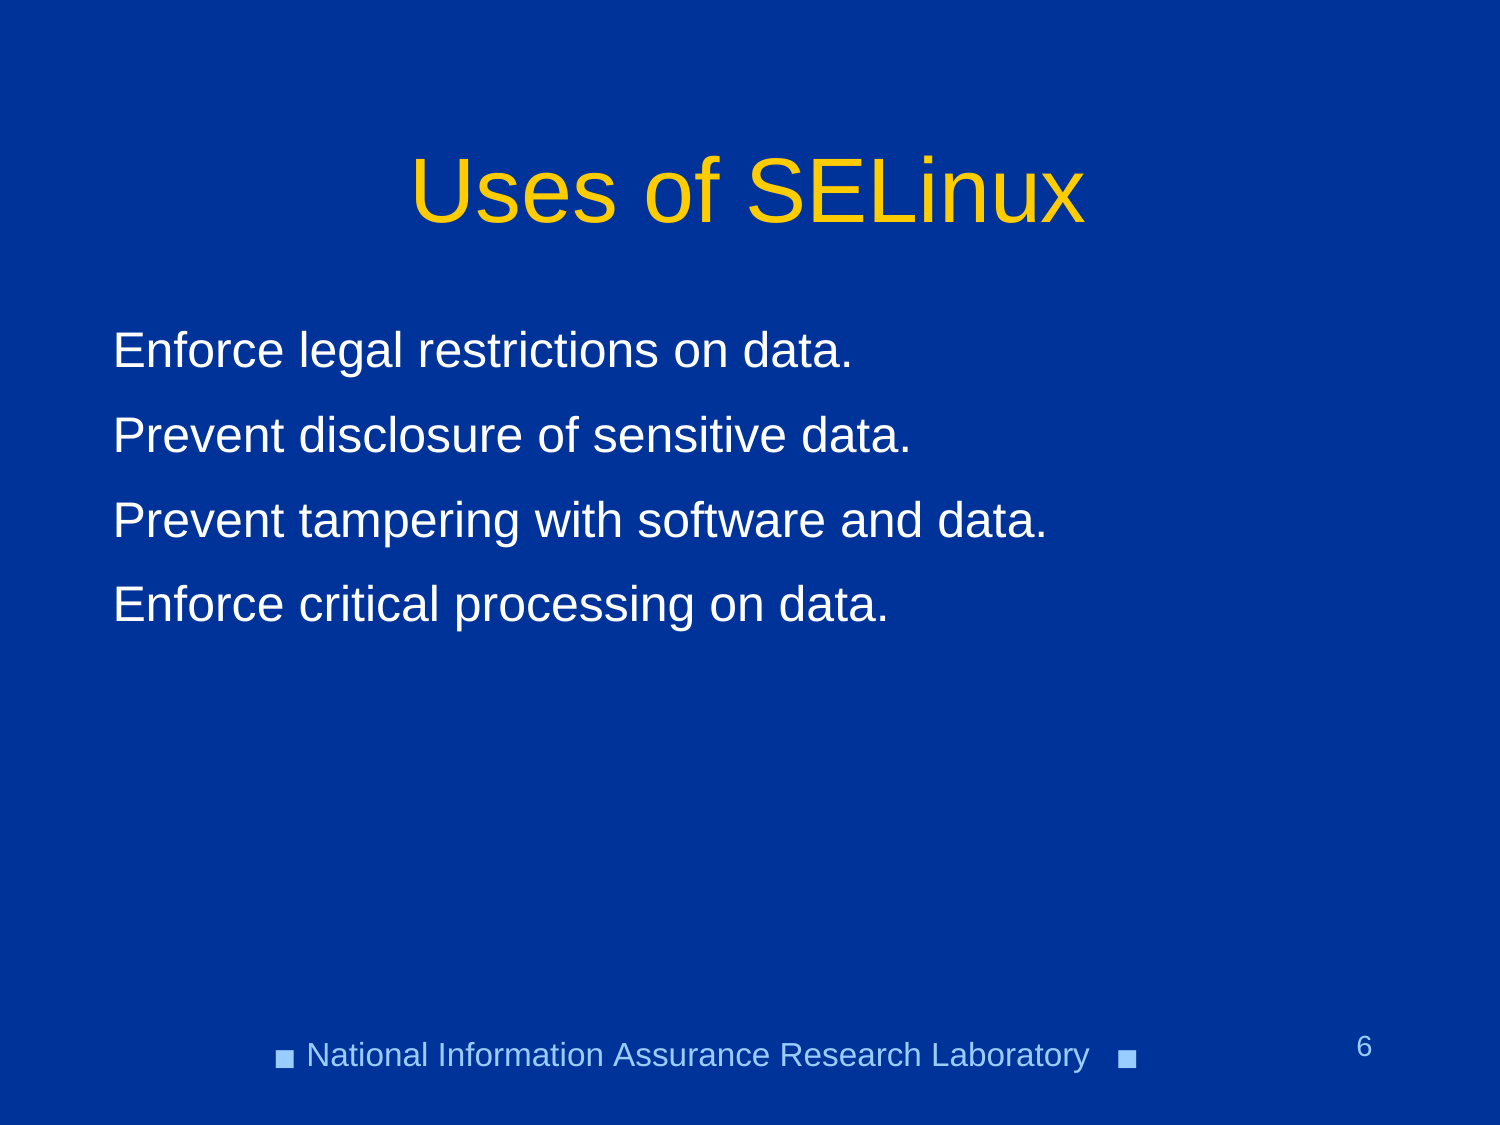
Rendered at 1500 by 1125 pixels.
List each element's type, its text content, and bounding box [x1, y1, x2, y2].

title Uses of SELinux [112, 78, 1385, 309]
list Enforce legal restrictions on data. Prevent disclosure of sensitive data. Prevent tampering with software and data. Enforce critical processing on data. [112, 324, 1385, 997]
